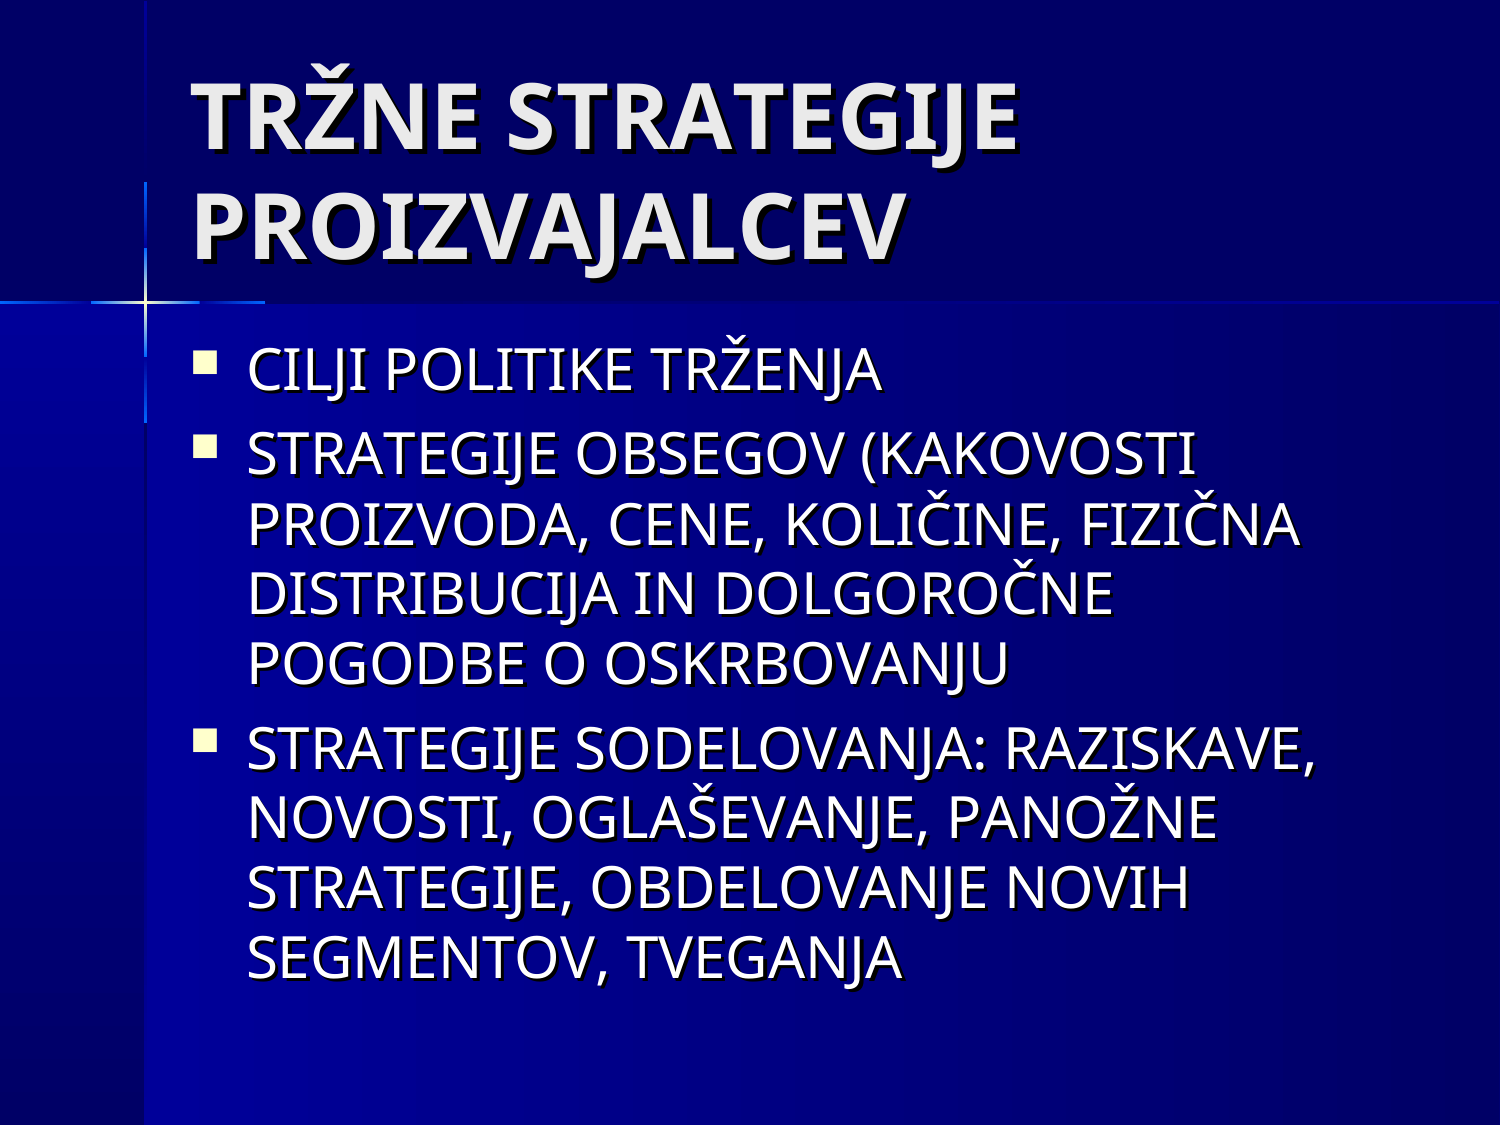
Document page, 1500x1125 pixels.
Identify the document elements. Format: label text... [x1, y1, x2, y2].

list CILJI POLITIKE TRŽENJA STRATEGIJE OBSEGOV (KAKOVOSTI PROIZVODA, CENE, KOLIČINE, FIZIČNA DISTRIBUCIJA IN DOLGOROČNE POGODBE O OSKRBOVANJU STRATEGIJE SODELOVANJA: RAZISKAVE, NOVOSTI, OGLAŠEVANJE, PANOŽNE STRATEGIJE, OBDELOVANJE NOVIH SEGMENTOV, TVEGANJA [174, 324, 1413, 1001]
title TRŽNE STRATEGIJE PROIZVAJALCEV [174, 49, 1413, 285]
